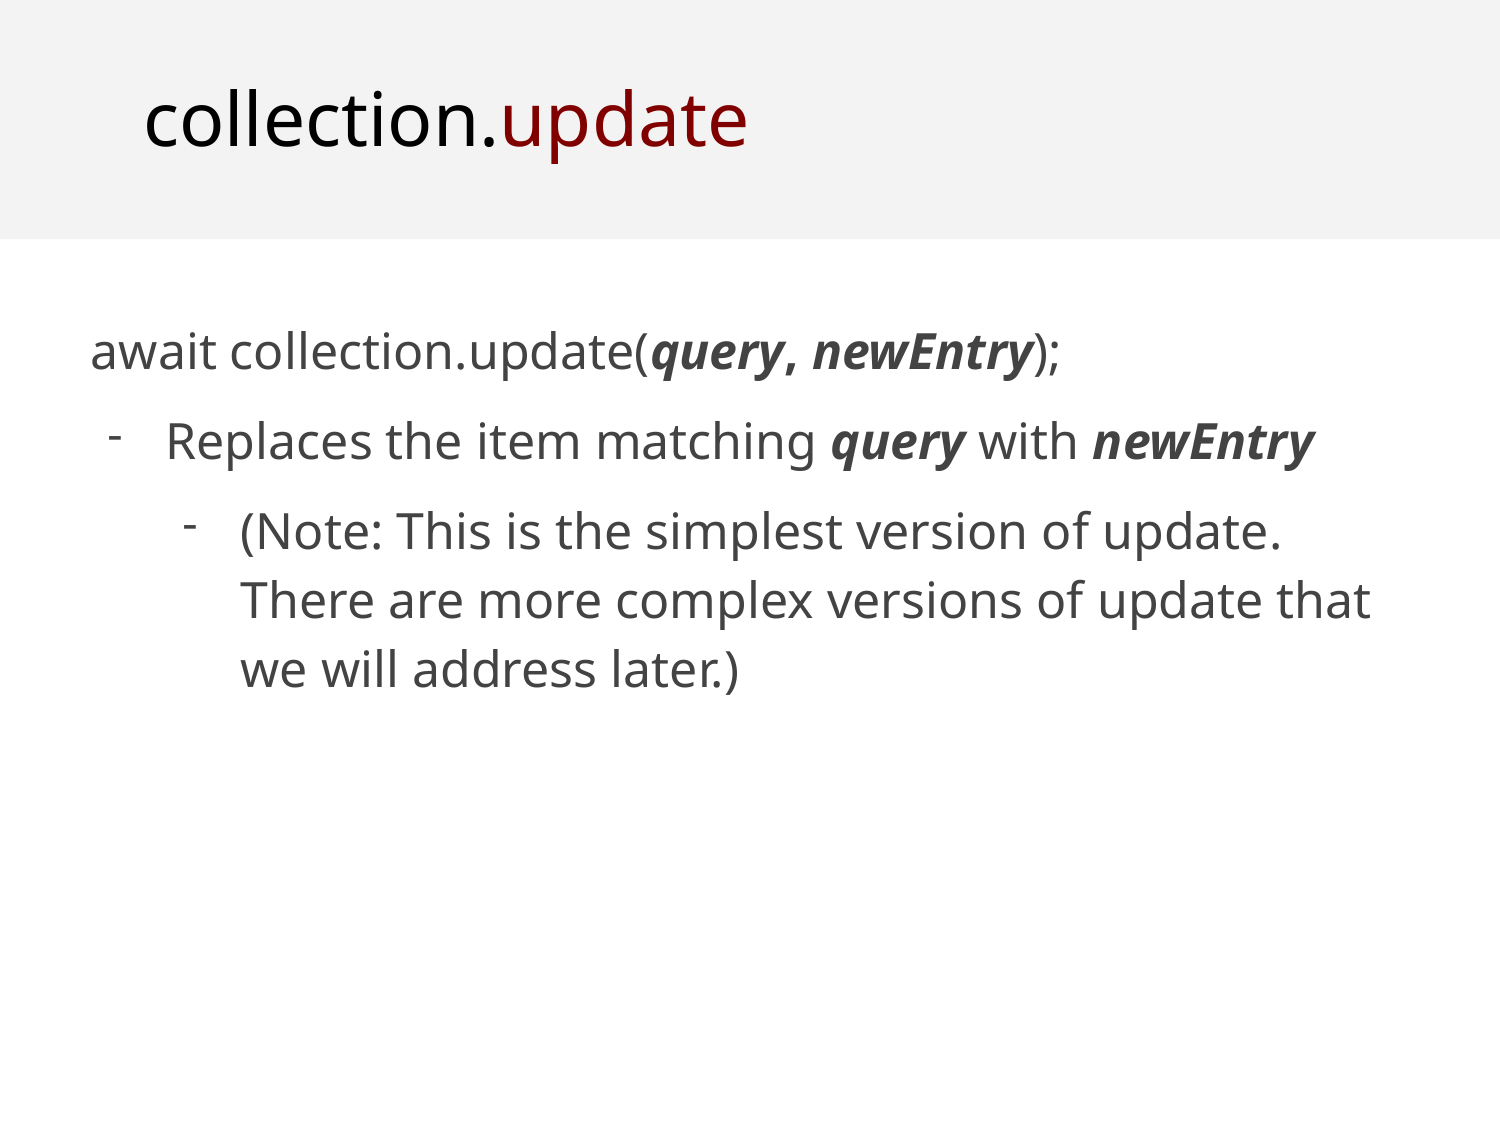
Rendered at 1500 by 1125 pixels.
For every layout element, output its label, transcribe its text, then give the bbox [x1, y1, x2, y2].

list await collection.update(query, newEntry); Replaces the item matching query with newEntry (Note: This is the simplest version of update. There are more complex versions of update that we will address later.) [75, 295, 1425, 885]
title collection.update [128, 56, 1372, 183]
